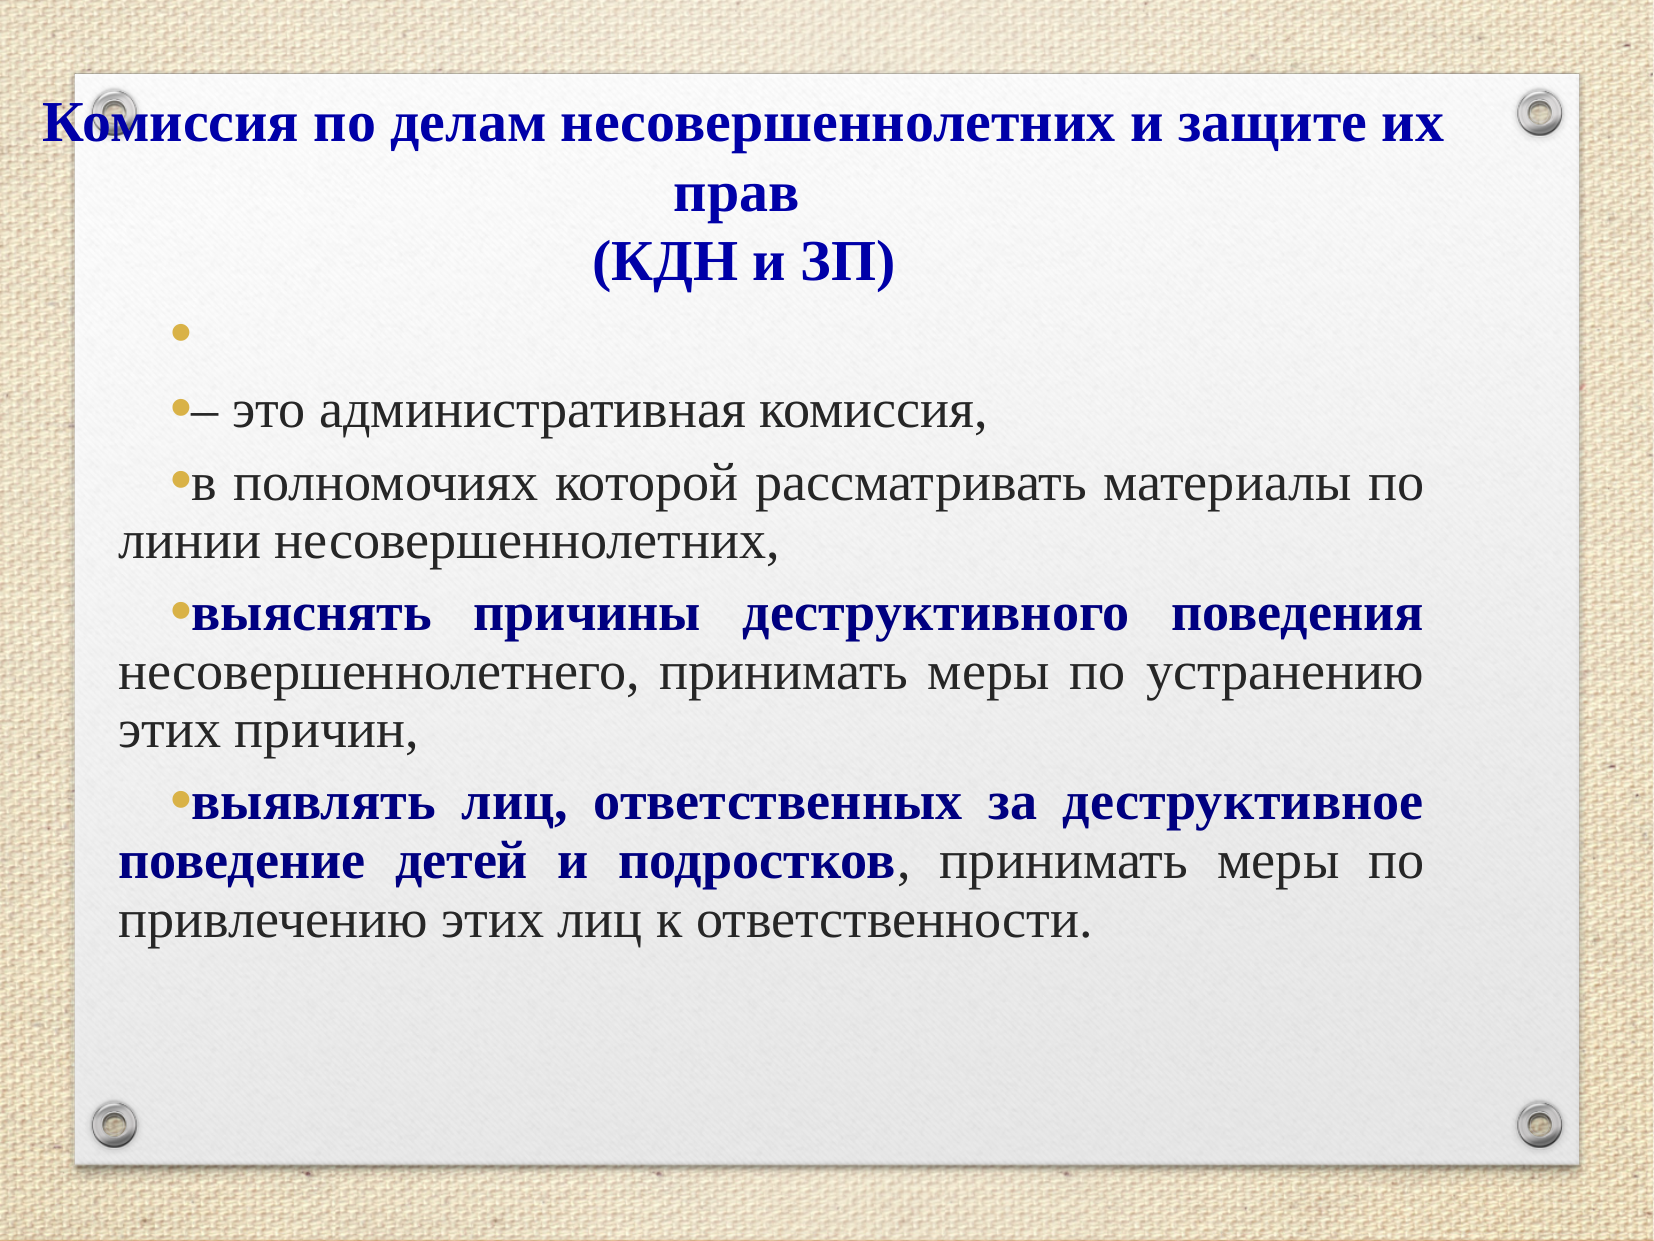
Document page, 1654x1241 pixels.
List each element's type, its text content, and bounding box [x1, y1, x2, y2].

list – это административная комиссия, в полномочиях которой рассматривать материалы по линии несовершеннолетних, выяснять причины деструктивного поведения несовершеннолетнего, принимать меры по устранению этих причин, выявлять лиц, ответственных за деструктивное поведение детей и подростков, принимать меры по привлечению этих лиц к ответственности. [0, 290, 1489, 1010]
title Комиссия по делам несовершеннолетних и защите их прав (КДН и ЗП) [0, 5, 1489, 290]
